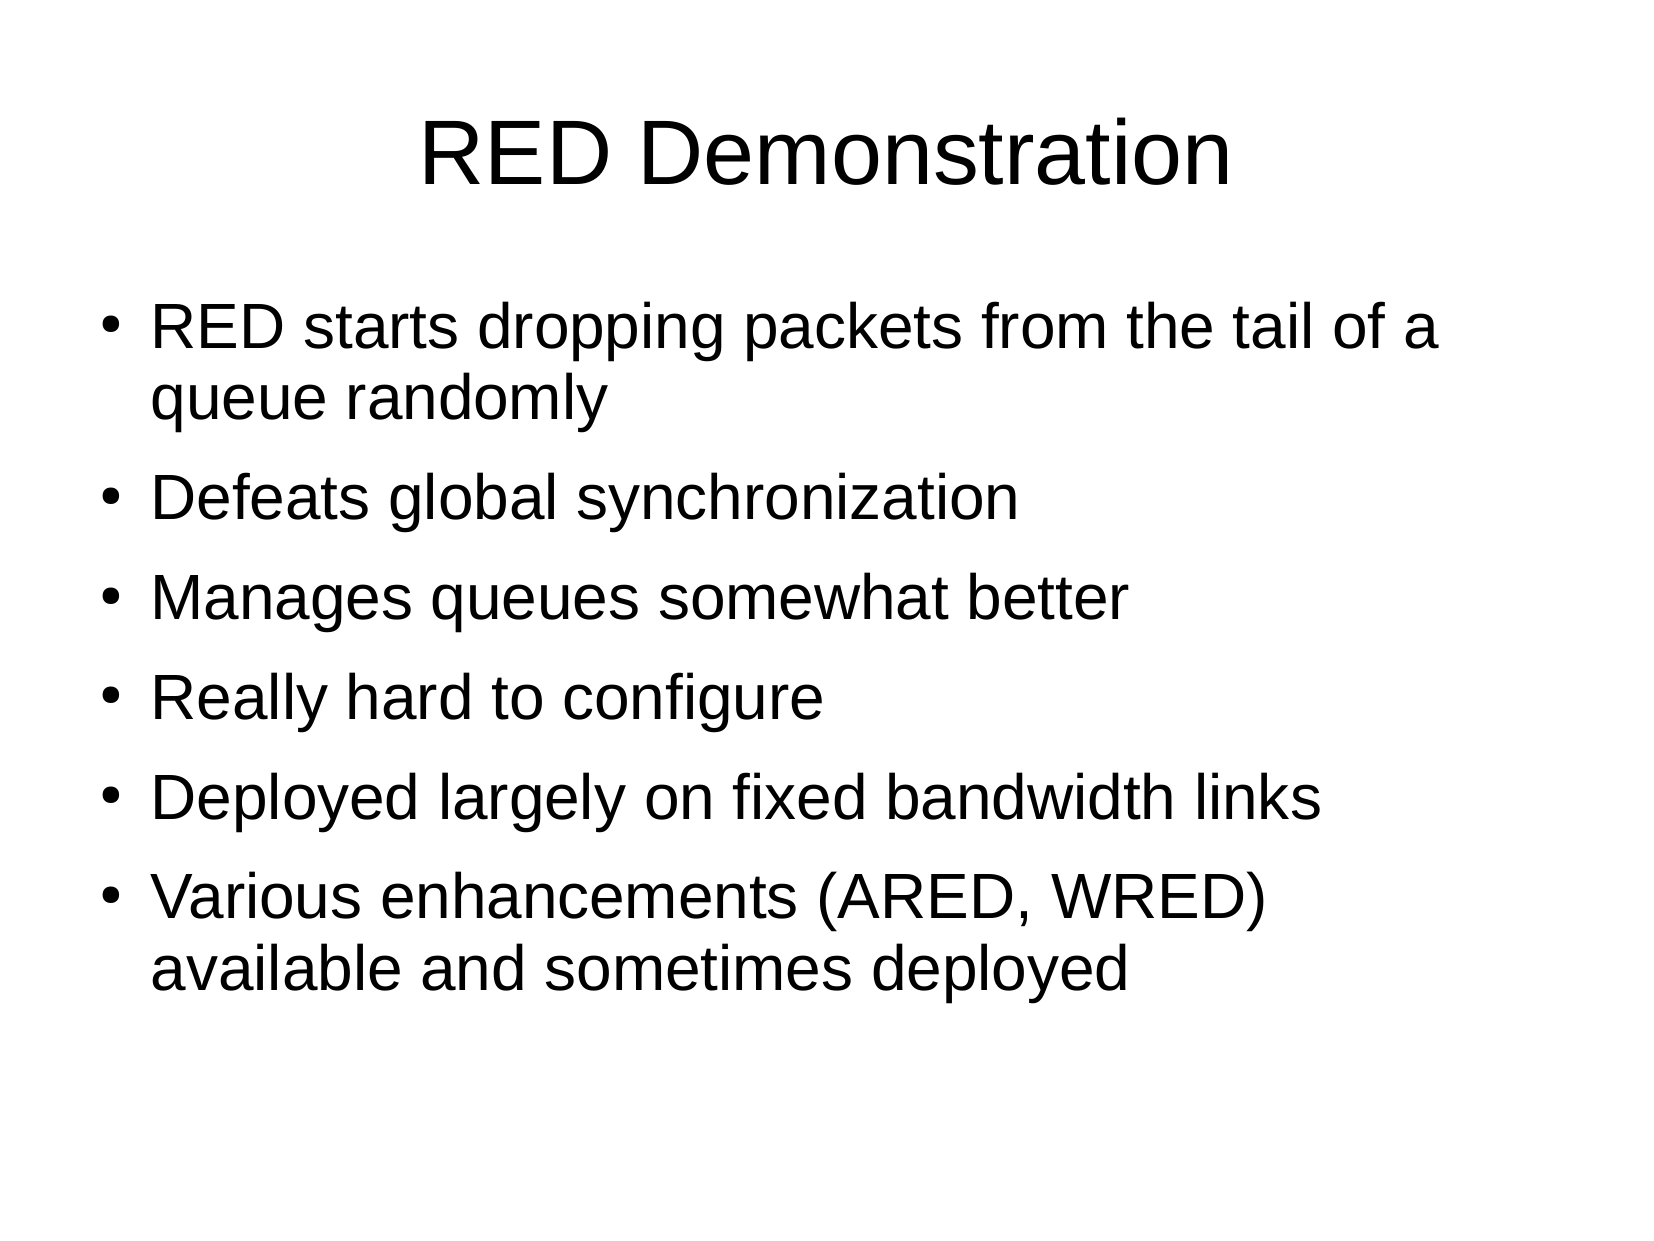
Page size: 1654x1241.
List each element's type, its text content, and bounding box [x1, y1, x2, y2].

title RED Demonstration [82, 49, 1571, 257]
list RED starts dropping packets from the tail of a queue randomly Defeats global synchronization Manages queues somewhat better Really hard to configure Deployed largely on fixed bandwidth links Various enhancements (ARED, WRED) available and sometimes deployed [82, 290, 1538, 1010]
